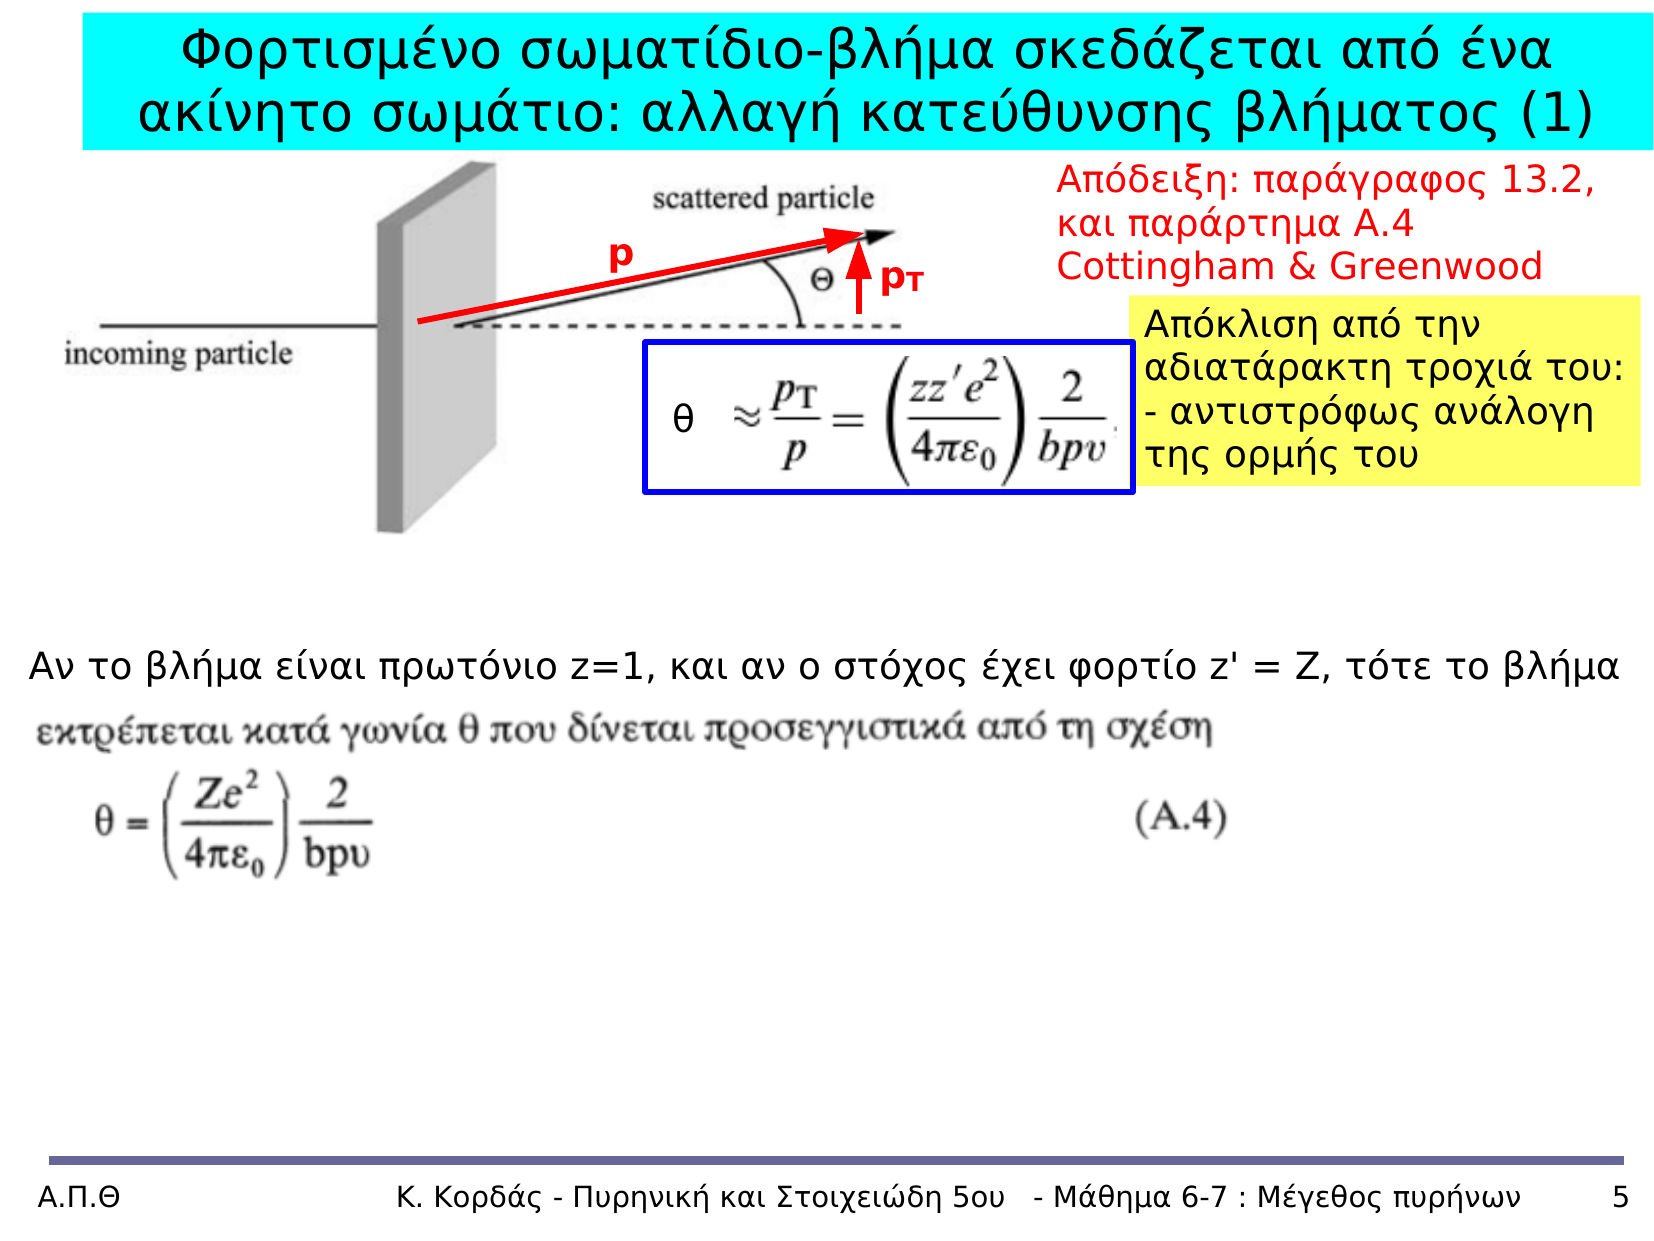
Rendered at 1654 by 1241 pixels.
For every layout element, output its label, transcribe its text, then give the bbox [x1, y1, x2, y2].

text_box Απόδειξη: παράγραφος 13.2, και παράρτημα Α.4 Cottingham & Greenwood [1041, 151, 1624, 298]
picture [648, 345, 1117, 489]
text_box θ [657, 390, 735, 455]
text_box Απόκλιση από την αδιατάρακτη τροχιά του: - αντιστρόφως ανάλογη της ορμής του [1129, 295, 1641, 487]
picture [15, 59, 961, 549]
title Φορτισμένο σωματίδιο-βλήμα σκεδάζεται από ένα ακίνητο σωμάτιο: αλλαγή κατεύθυνσης βλήματος (1) [82, 12, 1654, 151]
text_box p [592, 223, 650, 283]
picture [31, 707, 1232, 890]
text_box pΤ [864, 246, 941, 315]
text_box p [633, 279, 650, 283]
text_box Aν το βλήμα είναι πρωτόνιο z=1, και αν ο στόχος έχει φορτίο z' = Z, τότε το βλήμα [13, 637, 1638, 697]
